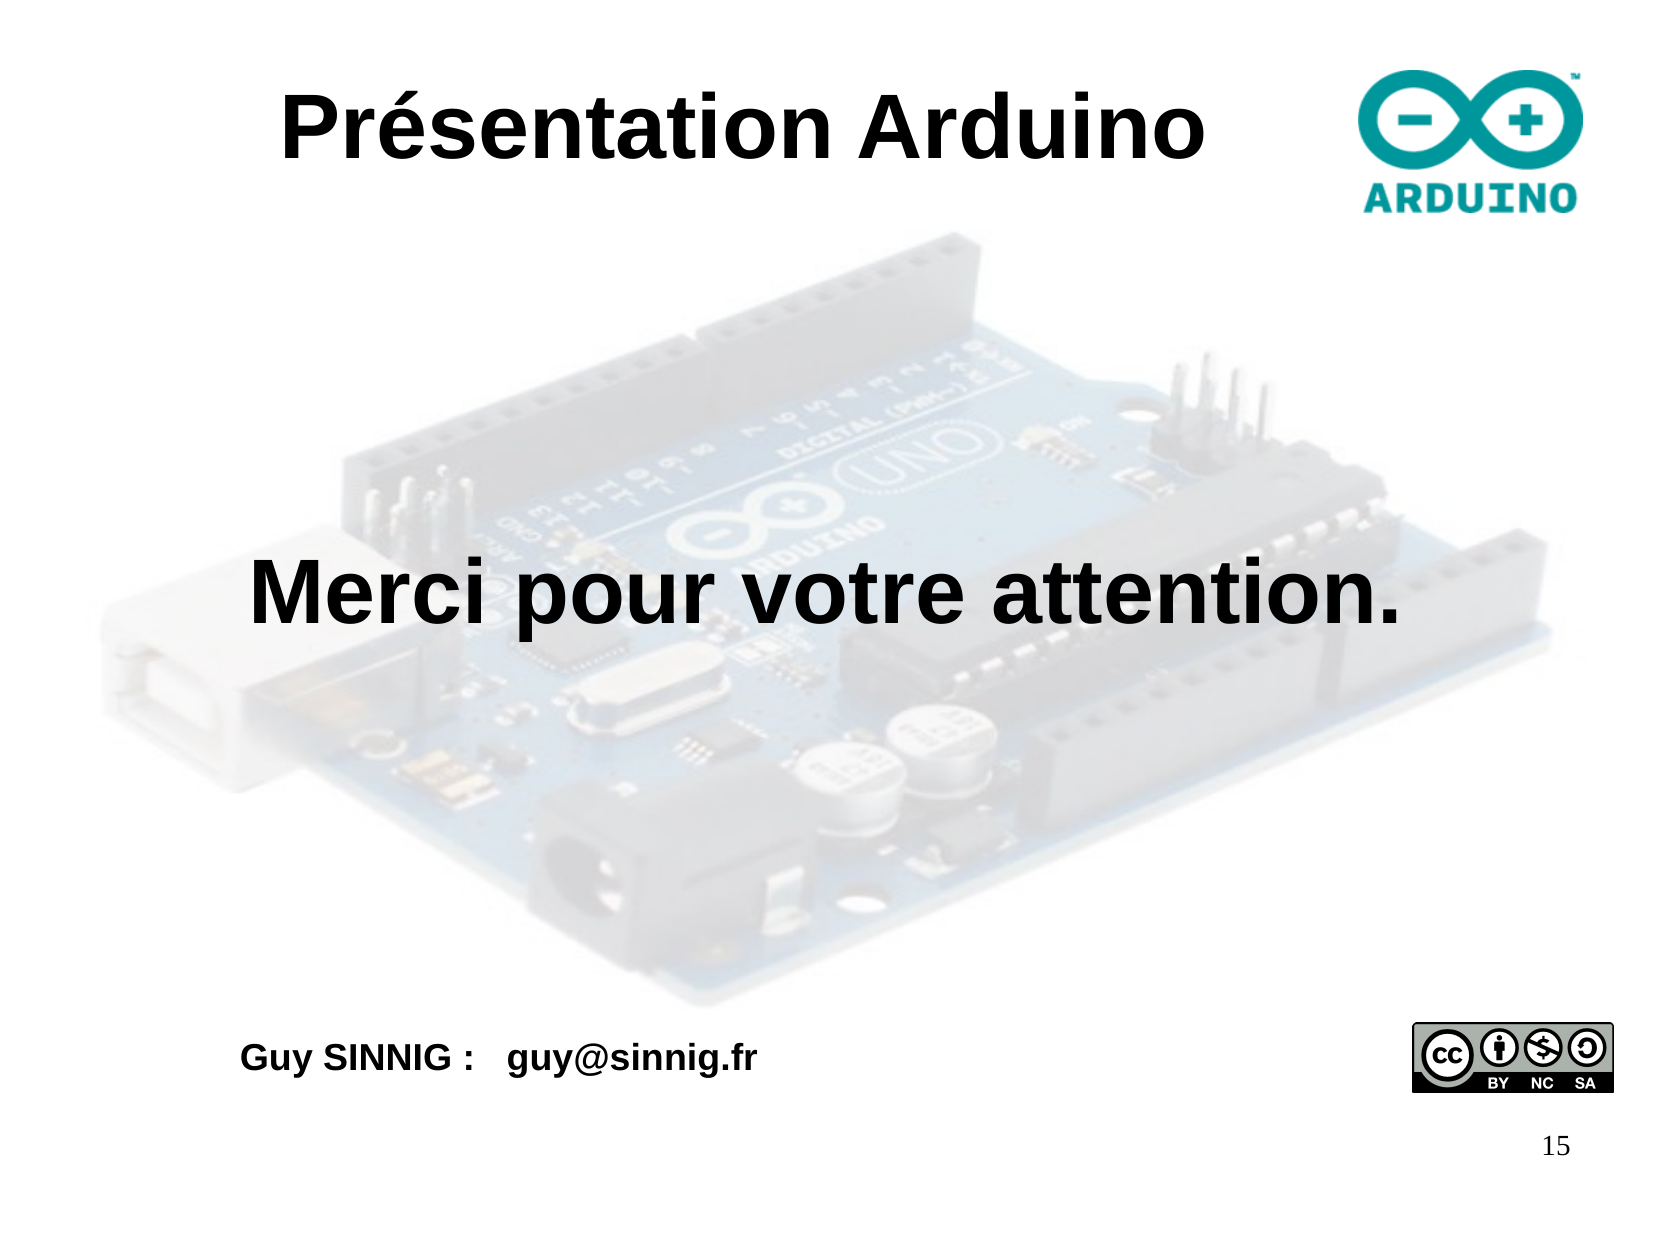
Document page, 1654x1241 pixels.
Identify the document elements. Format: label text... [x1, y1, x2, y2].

title Merci pour votre attention. [82, 488, 1571, 696]
text_box Guy SINNIG : guy@sinnig.fr [224, 1029, 773, 1088]
picture [0, 0, 1654, 1241]
title Présentation Arduino [0, 23, 1489, 231]
